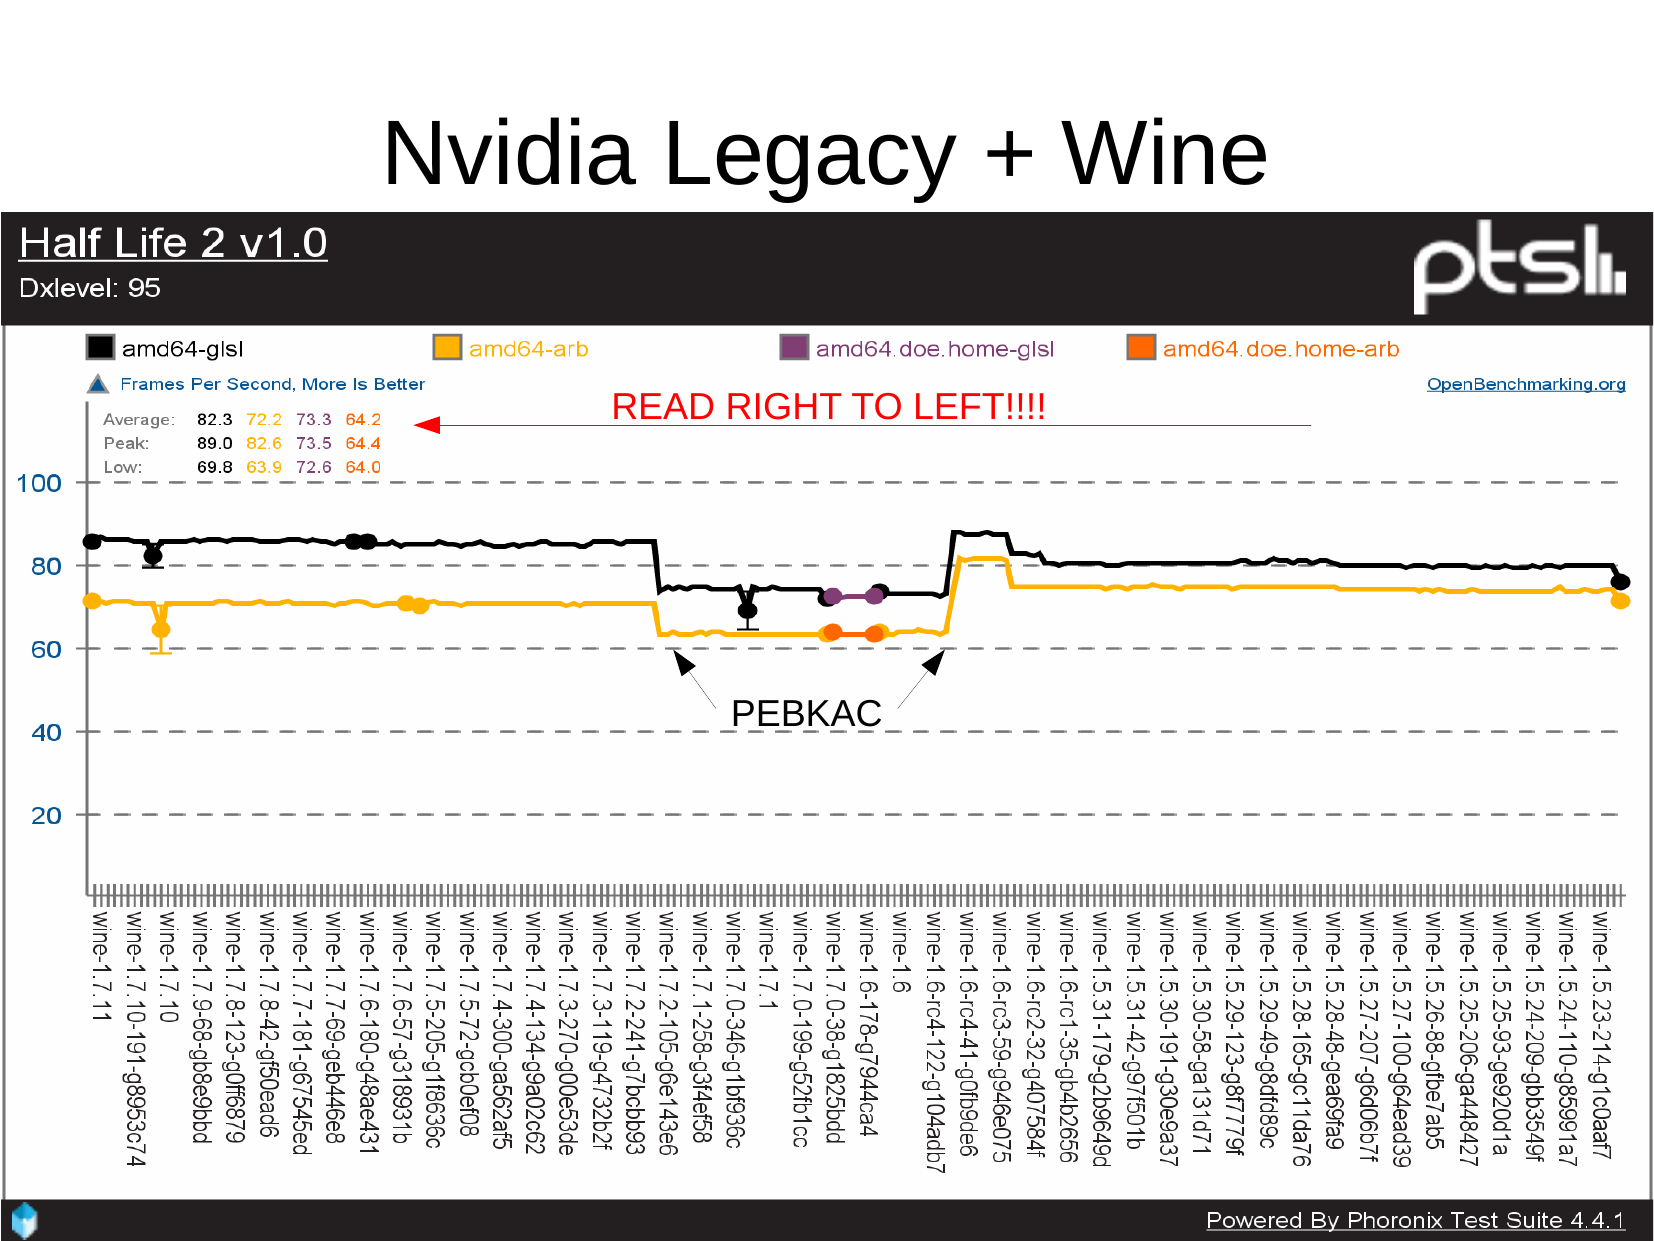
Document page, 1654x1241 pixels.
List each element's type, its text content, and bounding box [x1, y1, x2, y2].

text_box PEBKAC [715, 685, 898, 742]
picture [0, 212, 1654, 1241]
title Nvidia Legacy + Wine [82, 49, 1571, 212]
text_box READ RIGHT TO LEFT!!!! [596, 377, 1069, 435]
